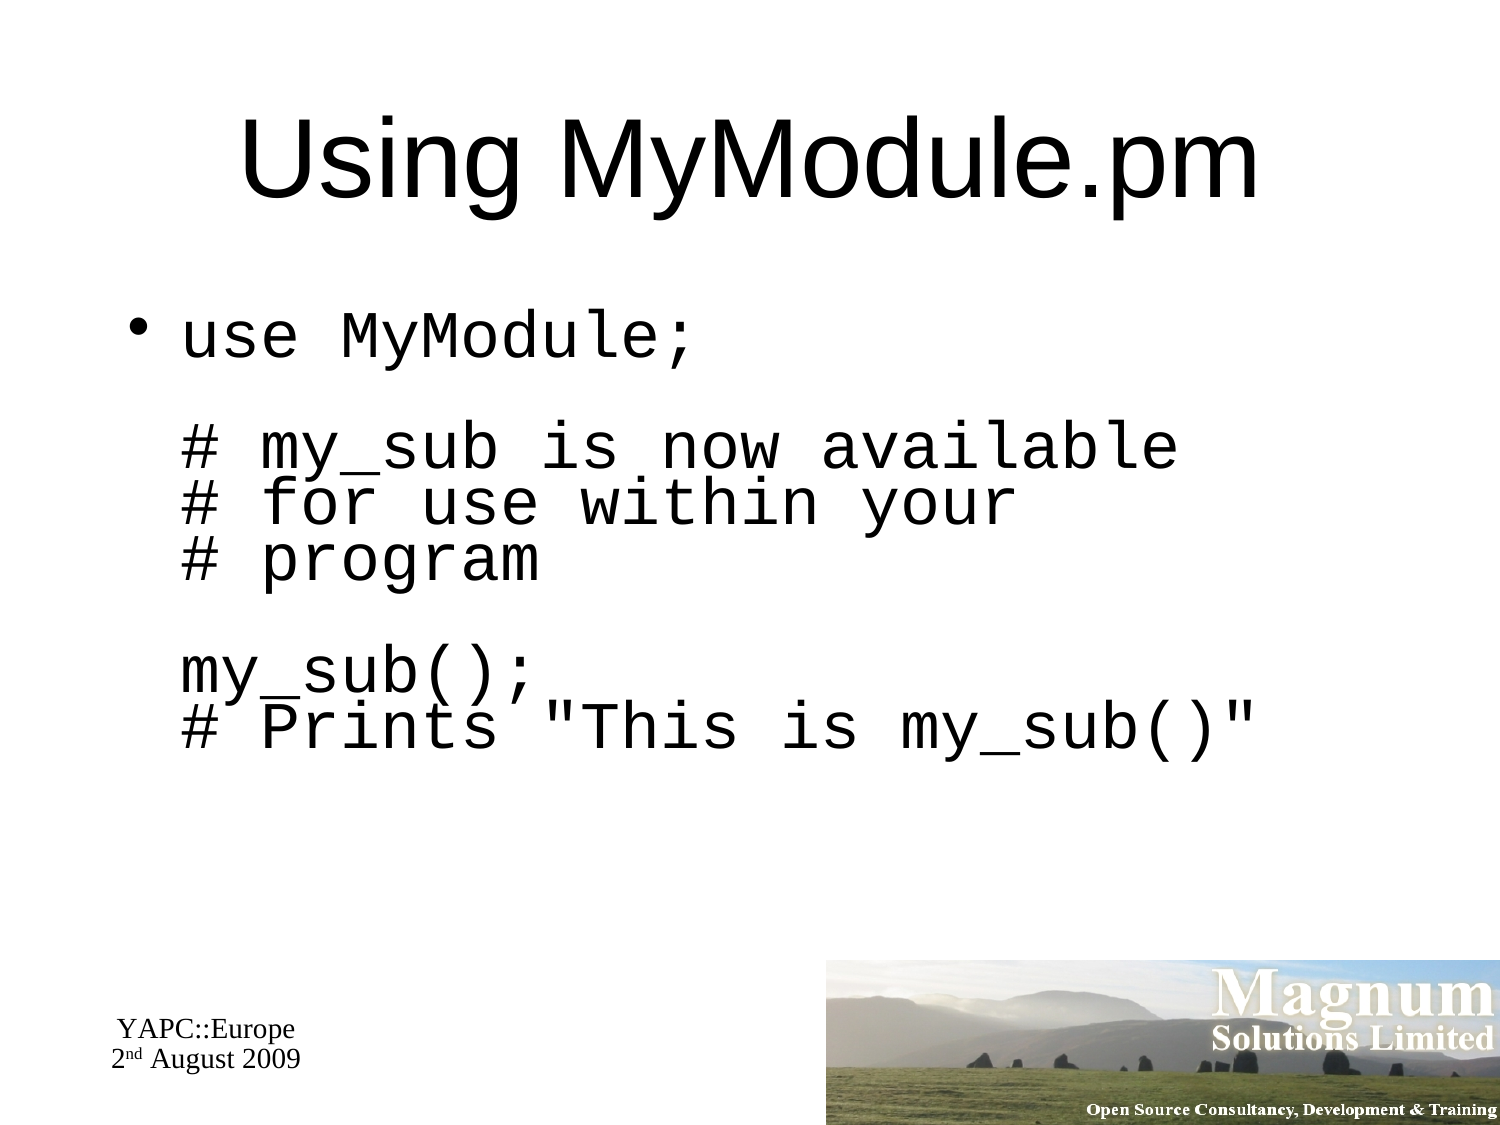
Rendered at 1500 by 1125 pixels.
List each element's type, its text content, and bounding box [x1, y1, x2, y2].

picture [826, 960, 1500, 1125]
title Using MyModule.pm [110, 26, 1391, 288]
list use MyModule; # my_sub is now available # for use within your # program my_sub(); # Prints "This is my_sub()" [110, 312, 1391, 1006]
